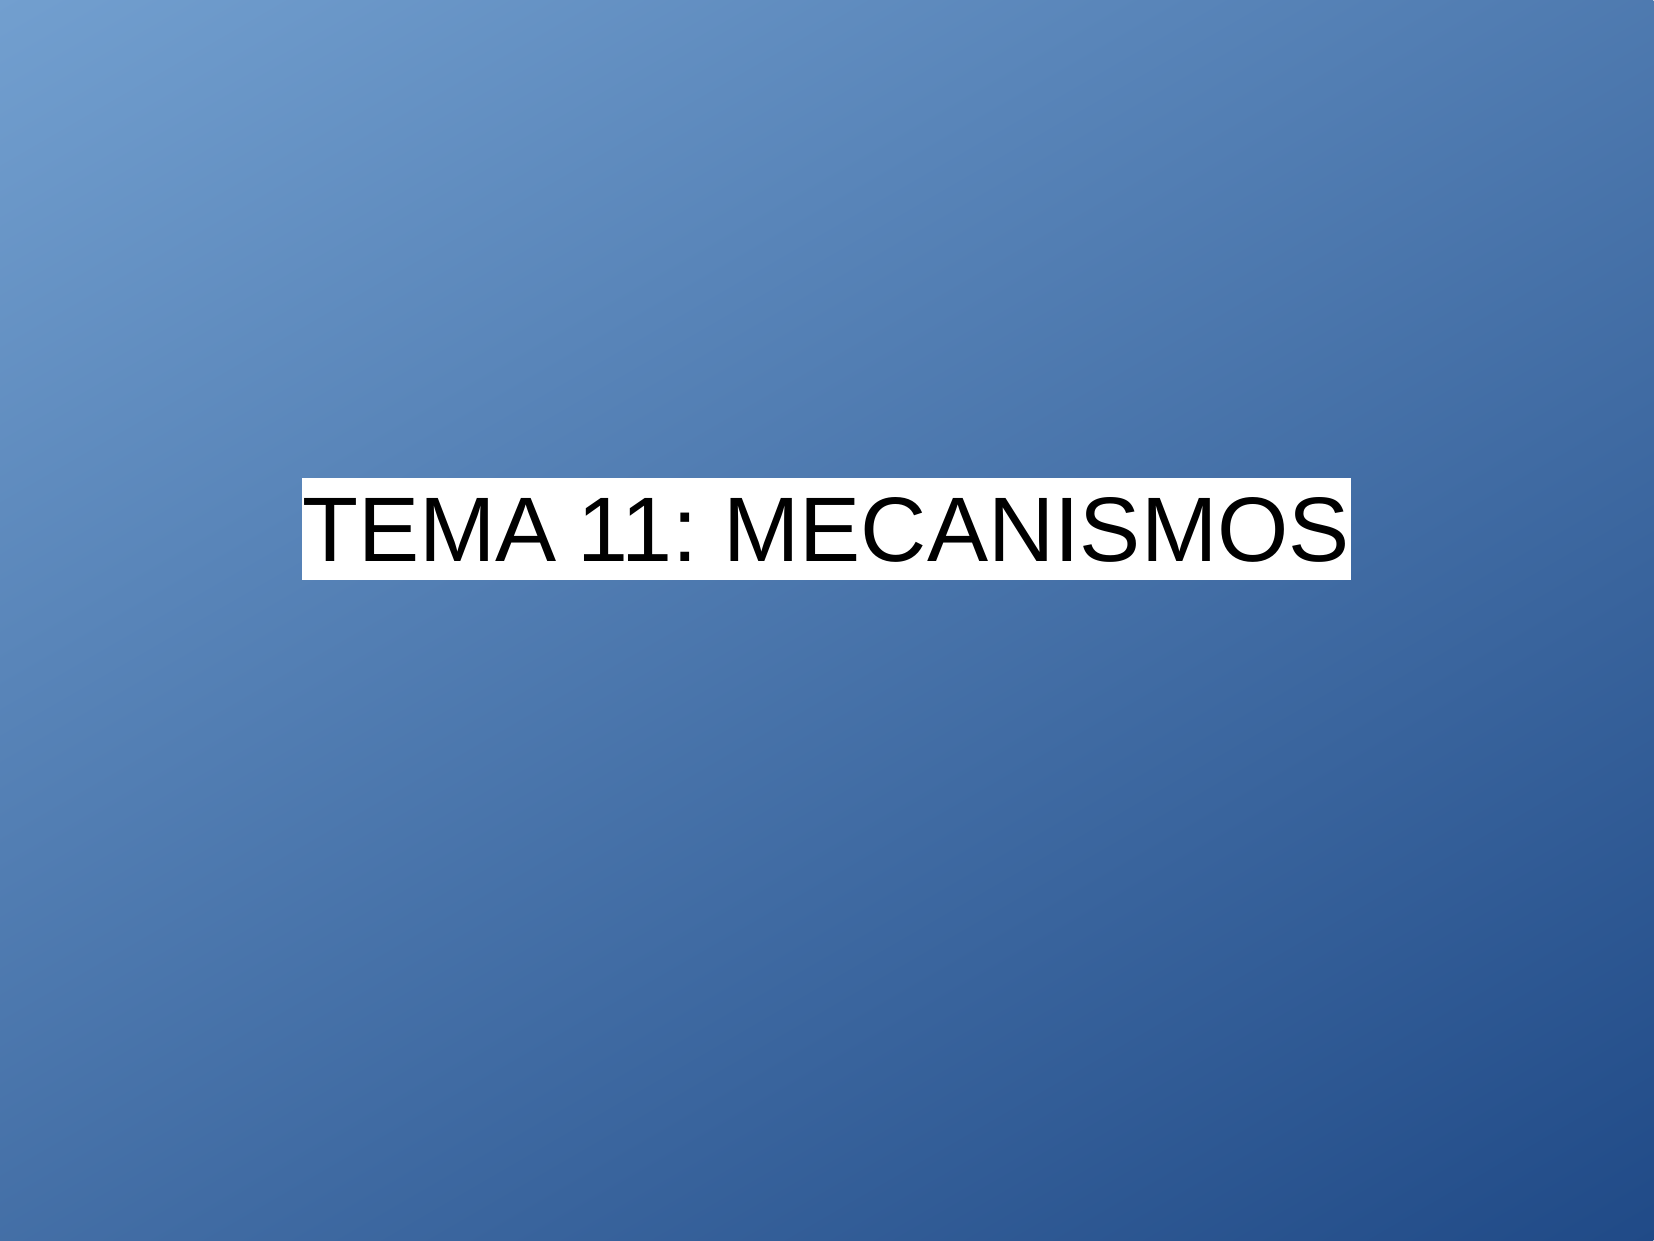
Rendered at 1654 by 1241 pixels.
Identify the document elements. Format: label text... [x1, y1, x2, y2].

subtitle TEMA 11: MECANISMOS [82, 49, 1571, 1010]
